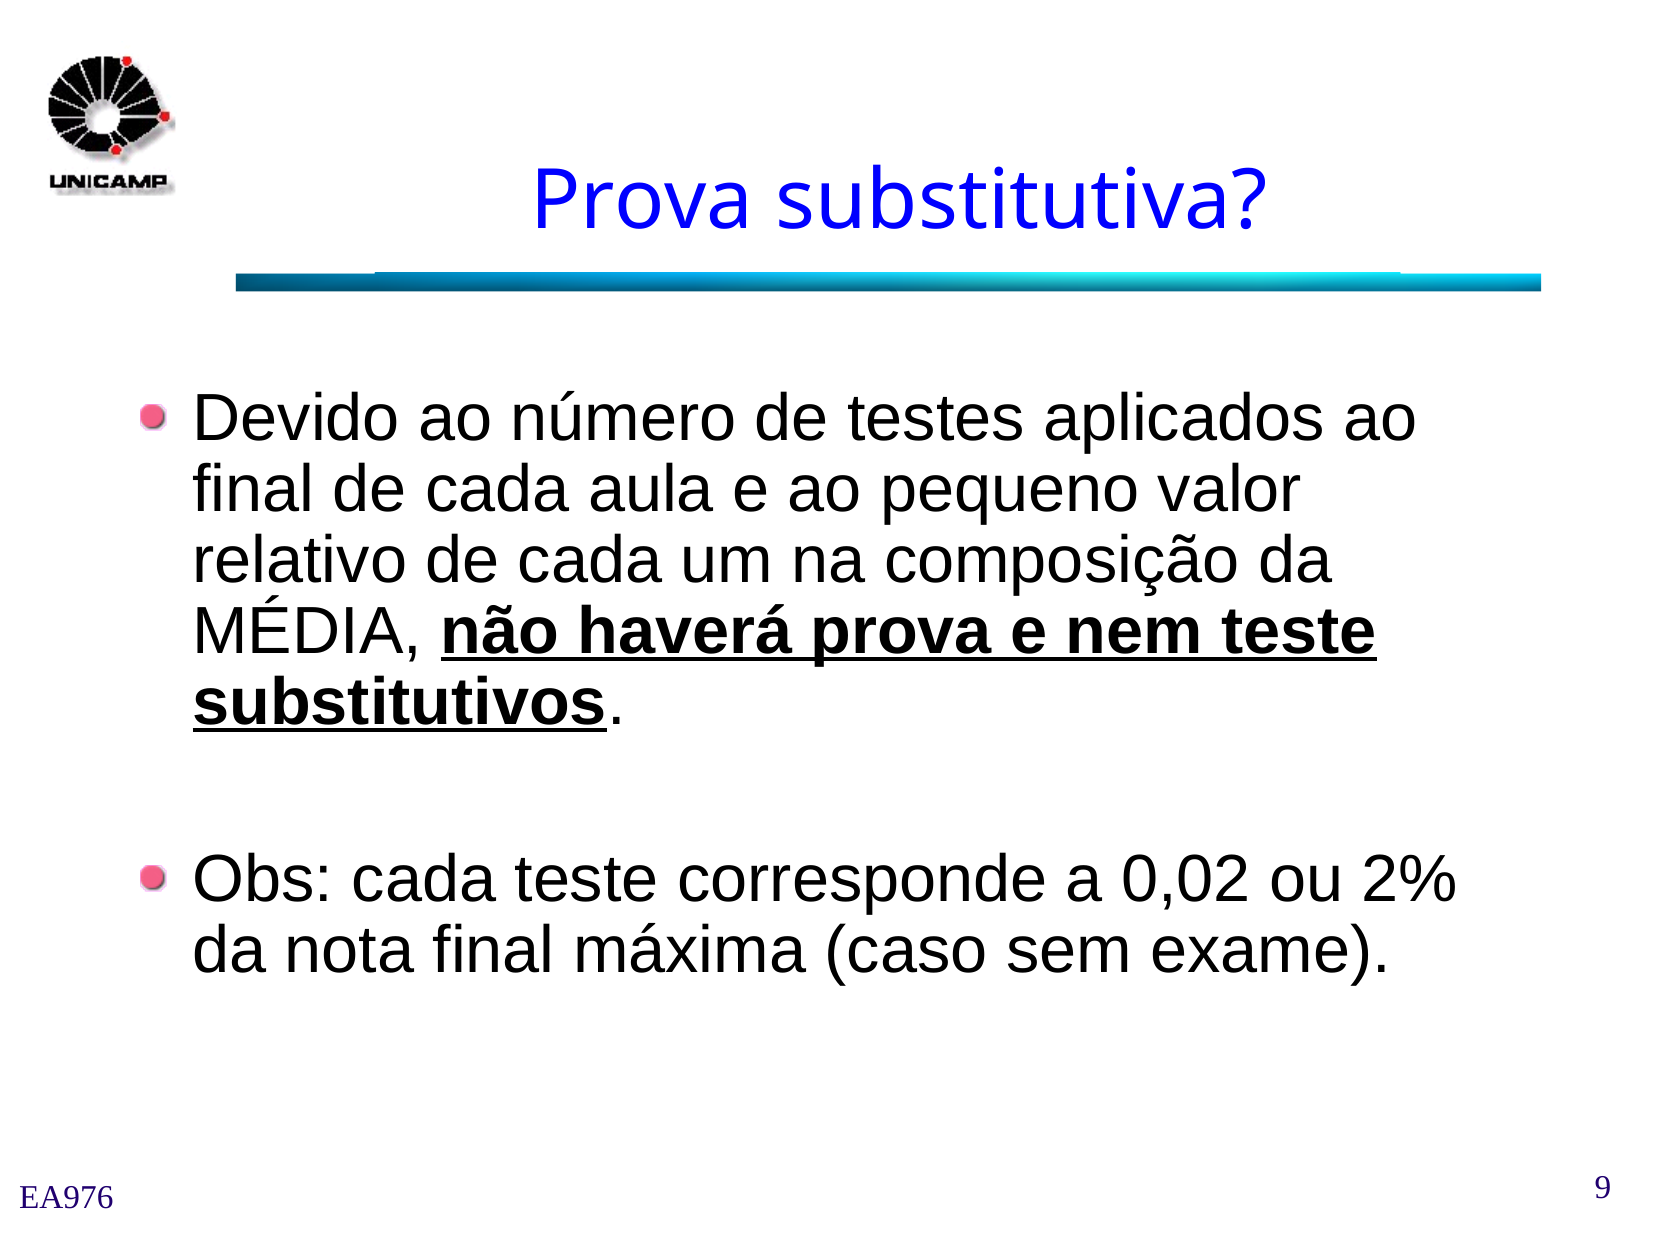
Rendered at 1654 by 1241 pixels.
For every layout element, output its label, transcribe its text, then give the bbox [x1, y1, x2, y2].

list Devido ao número de testes aplicados ao final de cada aula e ao pequeno valor relativo de cada um na composição da MÉDIA, não haverá prova e nem teste substitutivos. Obs: cada teste corresponde a 0,02 ou 2% da nota final máxima (caso sem exame). [121, 383, 1534, 1182]
title Prova substitutiva? [264, 35, 1534, 250]
picture [125, 272, 1654, 295]
